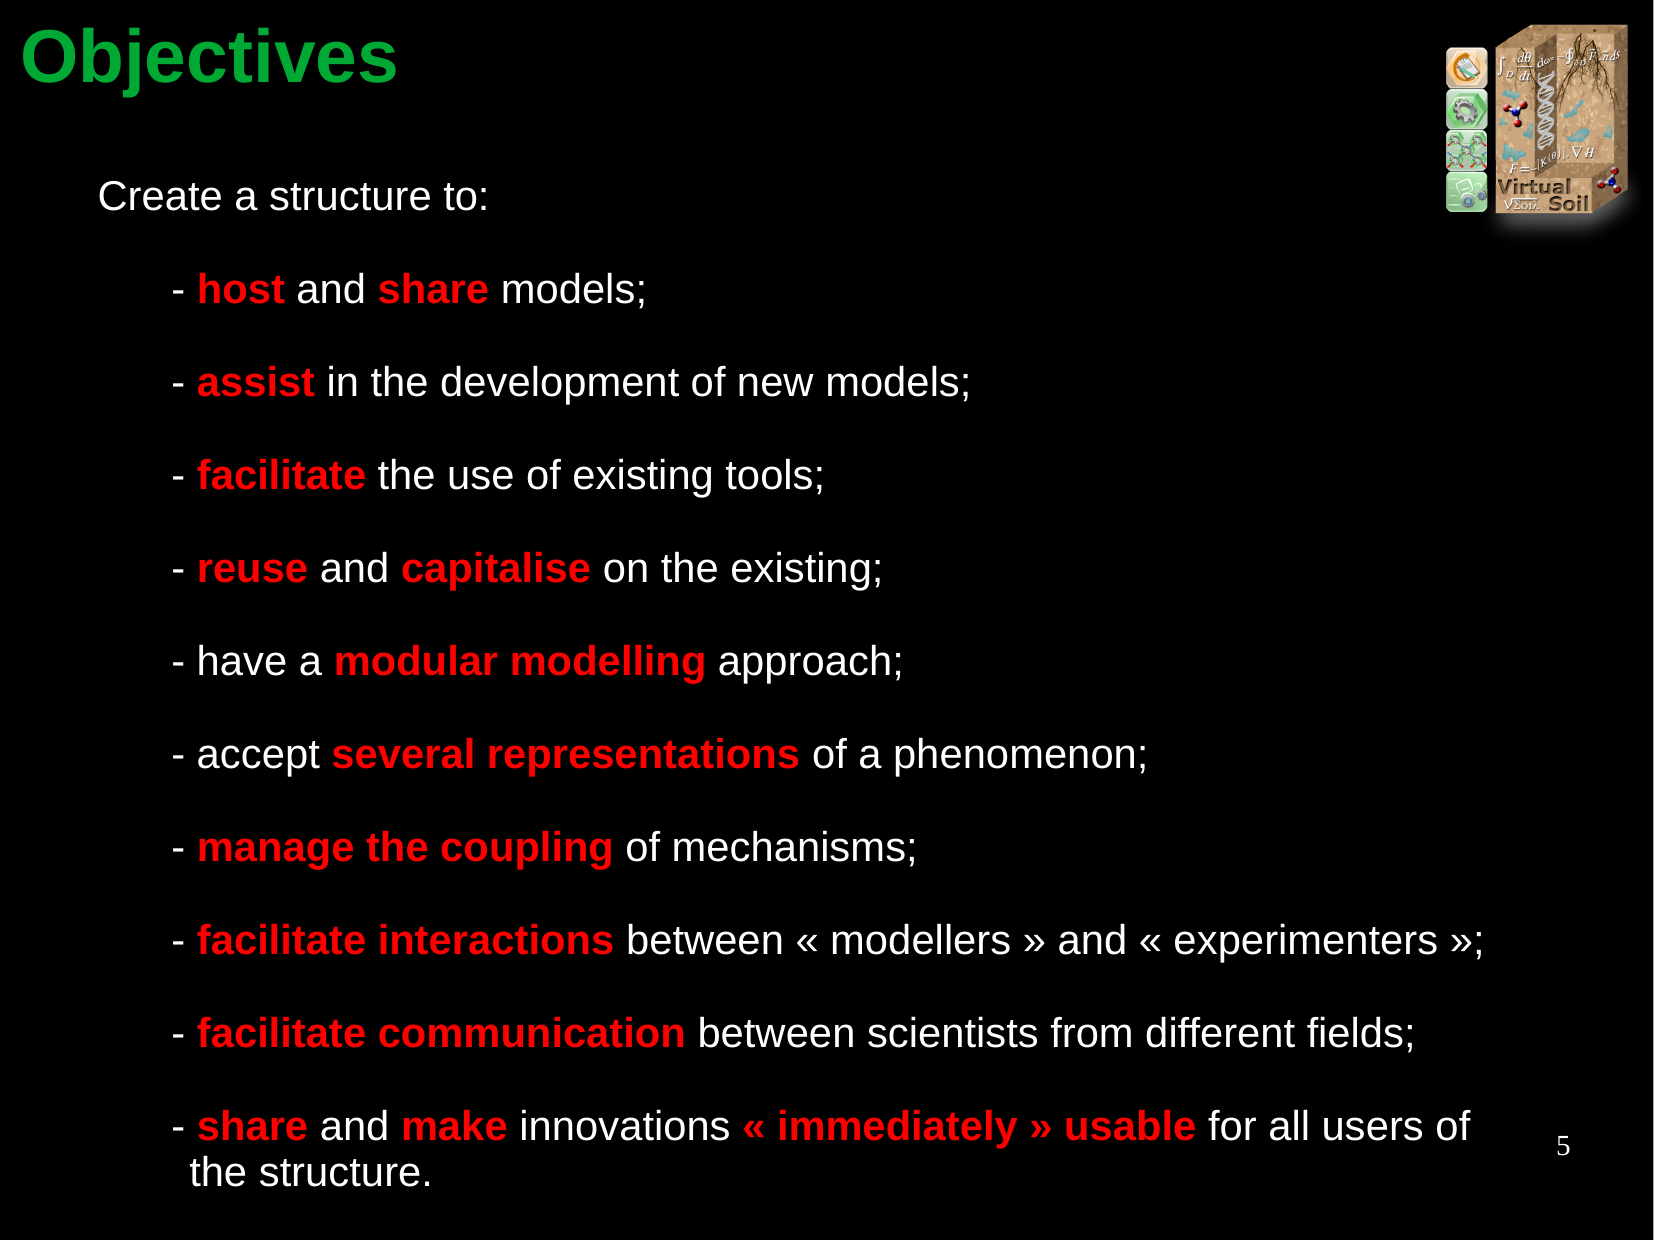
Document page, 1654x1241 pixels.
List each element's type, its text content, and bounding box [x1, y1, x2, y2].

text_box Create a structure to: - host and share models; - assist in the development of new models; - facilitate the use of existing tools; - reuse and capitalise on the existing; - have a modular modelling approach; - accept several representations of a phenomenon; - manage the coupling of mechanisms; - facilitate interactions between « modellers » and « experimenters »; - facilitate communication between scientists from different fields; - share and make innovations « immediately » usable for all users of the structure. [82, 165, 1630, 1203]
picture [1409, 0, 1642, 260]
text_box Objectives [5, 7, 473, 107]
